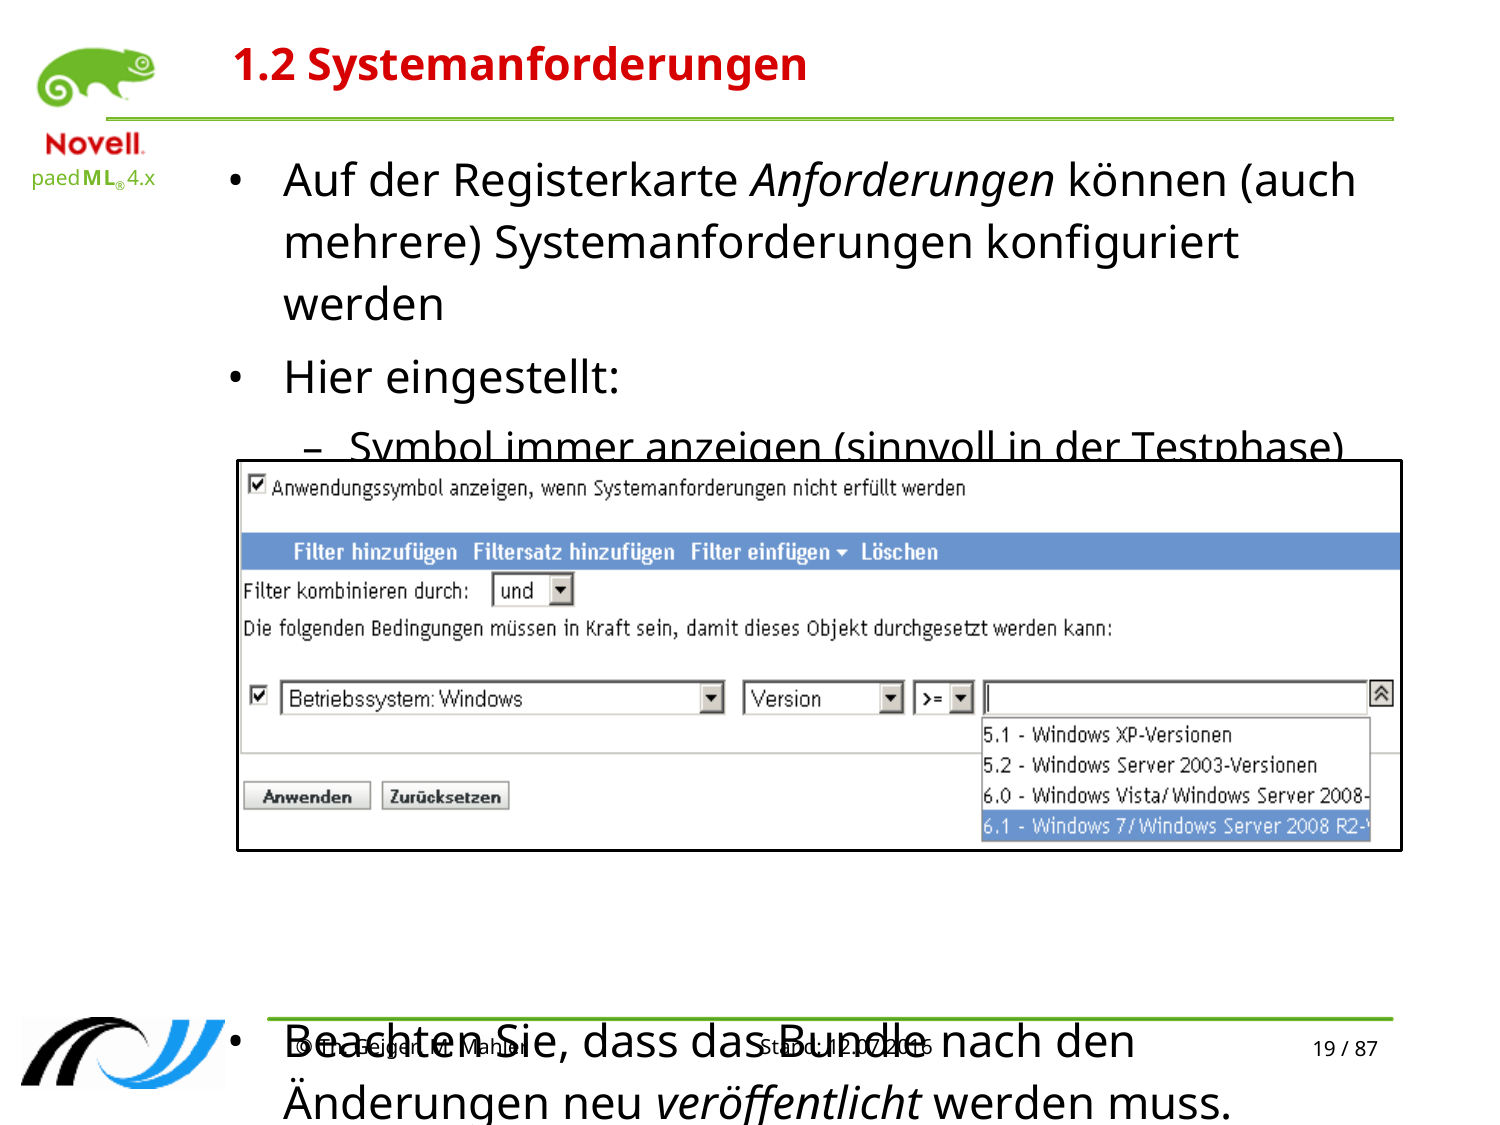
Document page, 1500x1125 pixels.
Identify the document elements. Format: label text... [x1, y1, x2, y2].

picture [239, 462, 1400, 849]
title 1.2 Systemanforderungen [232, 0, 1388, 126]
picture [24, 32, 167, 175]
picture [21, 1017, 225, 1089]
list Auf der Registerkarte Anforderungen können (auch mehrere) Systemanforderungen konfiguriert werden Hier eingestellt: Symbol immer anzeigen (sinnvoll in der Testphase) Betriebssystem-Version >= 6.1 (W7) Beachten Sie, dass das Bundle nach den Änderungen neu veröffentlicht werden muss. [227, 147, 1385, 1031]
